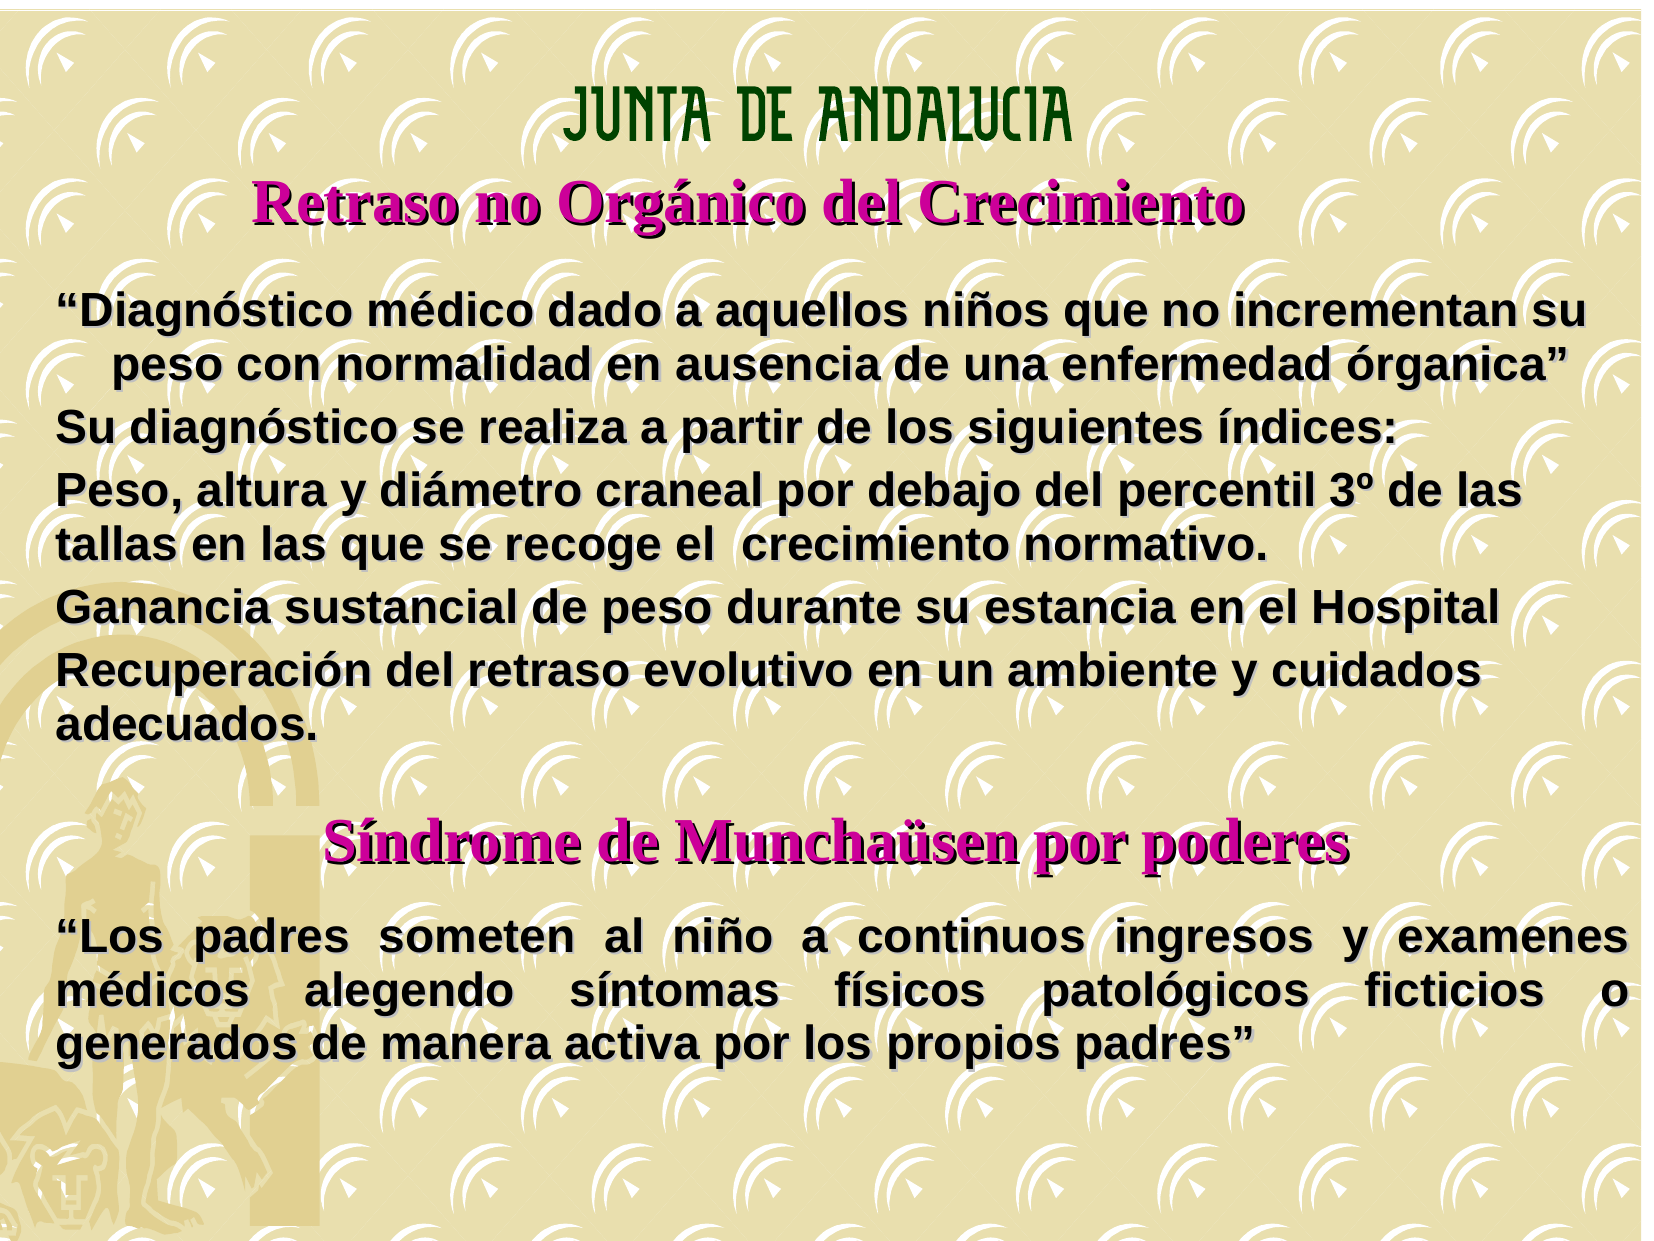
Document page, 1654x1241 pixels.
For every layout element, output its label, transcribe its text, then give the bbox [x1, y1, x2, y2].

text_box [35, 448, 40, 910]
text_box Retraso no Orgánico del Crecimiento [236, 159, 1264, 275]
picture [0, 9, 1642, 1241]
text_box “Diagnóstico médico dado a aquellos niños que no incrementan su peso con normalidad en ausencia de una enfermedad órganica” Su diagnóstico se realiza a partir de los siguientes índices: Peso, altura y diámetro craneal por debajo del percentil 3º de las tallas en las que se recoge el crecimiento normativo. Ganancia sustancial de peso durante su estancia en el Hospital Recuperación del retraso evolutivo en un ambiente y cuidados adecuados. Síndrome de Munchaüsen por poderes “Los padres someten al niño a continuos ingresos y examenes médicos alegendo síntomas físicos patológicos ficticios o generados de manera activa por los propios padres” [40, 275, 1647, 1241]
